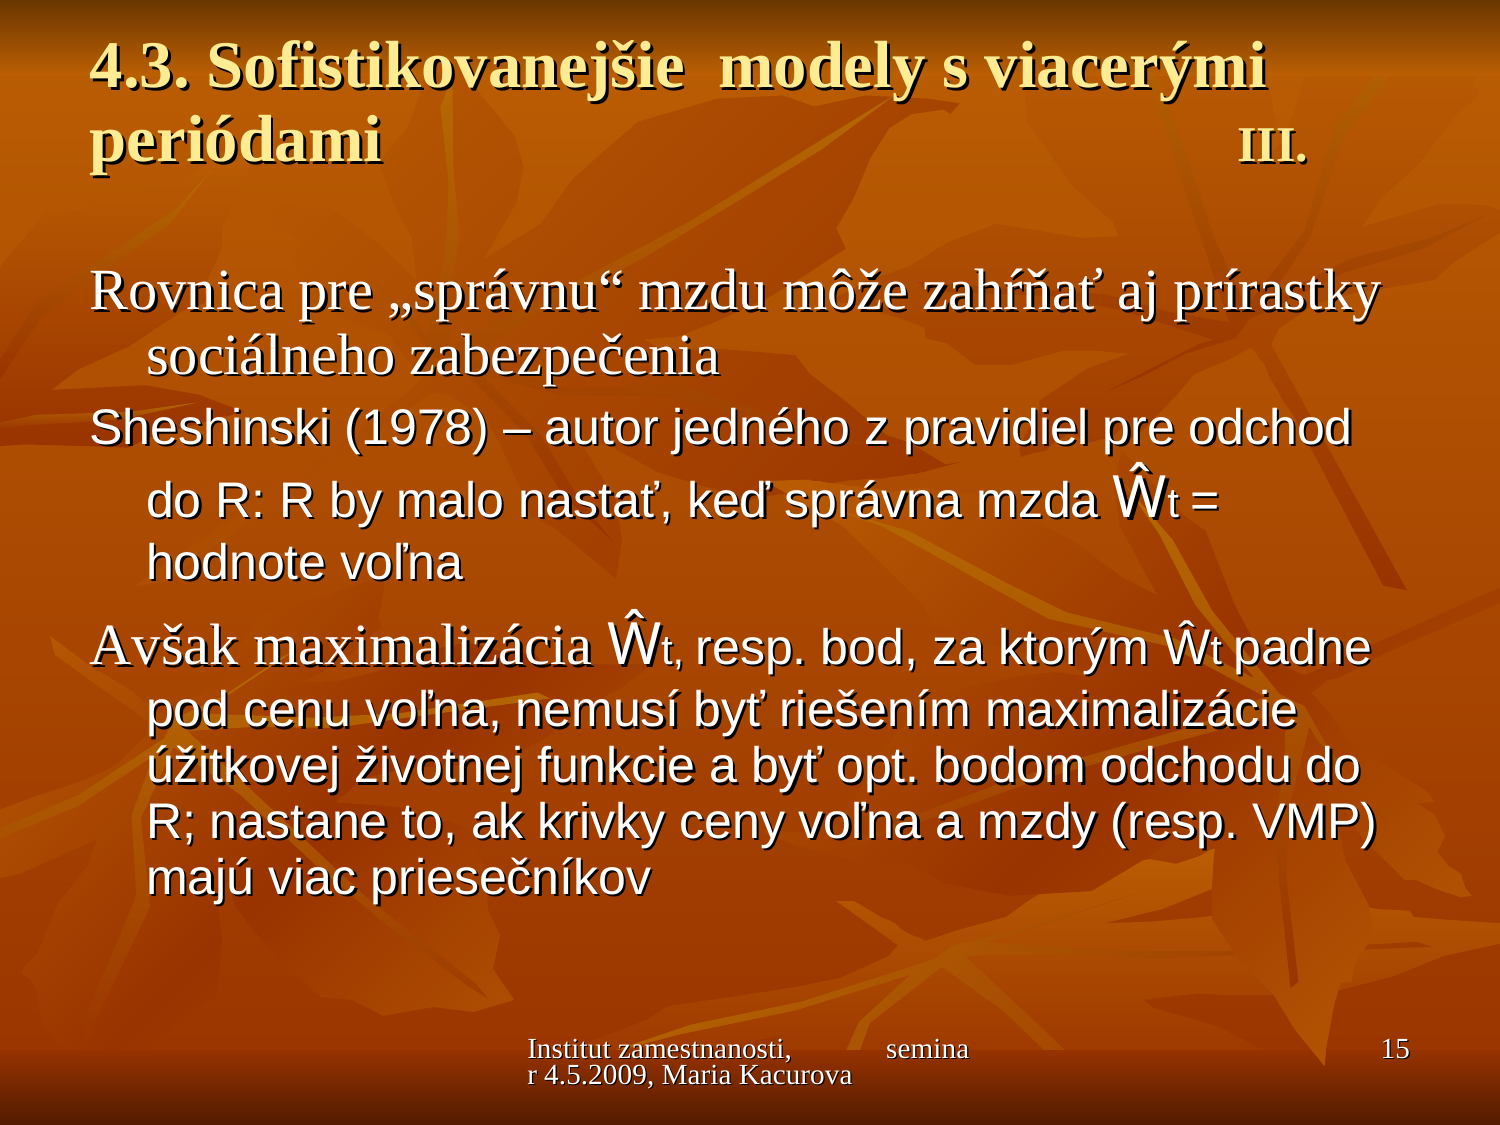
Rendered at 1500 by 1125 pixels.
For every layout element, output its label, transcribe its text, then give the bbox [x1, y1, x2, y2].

list Rovnica pre „správnu“ mzdu môže zahŕňať aj prírastky sociálneho zabezpečenia Sheshinski (1978) – autor jedného z pravidiel pre odchod do R: R by malo nastať, keď správna mzda Ŵt = hodnote voľna Avšak maximalizácia Ŵt, resp. bod, za ktorým Ŵt padne pod cenu voľna, nemusí byť riešením maximalizácie úžitkovej životnej funkcie a byť opt. bodom odchodu do R; nastane to, ak krivky ceny voľna a mzdy (resp. VMP) majú viac priesečníkov [75, 249, 1426, 1076]
title 4.3. Sofistikovanejšie modely s viacerými periódami III. [75, 11, 1426, 249]
